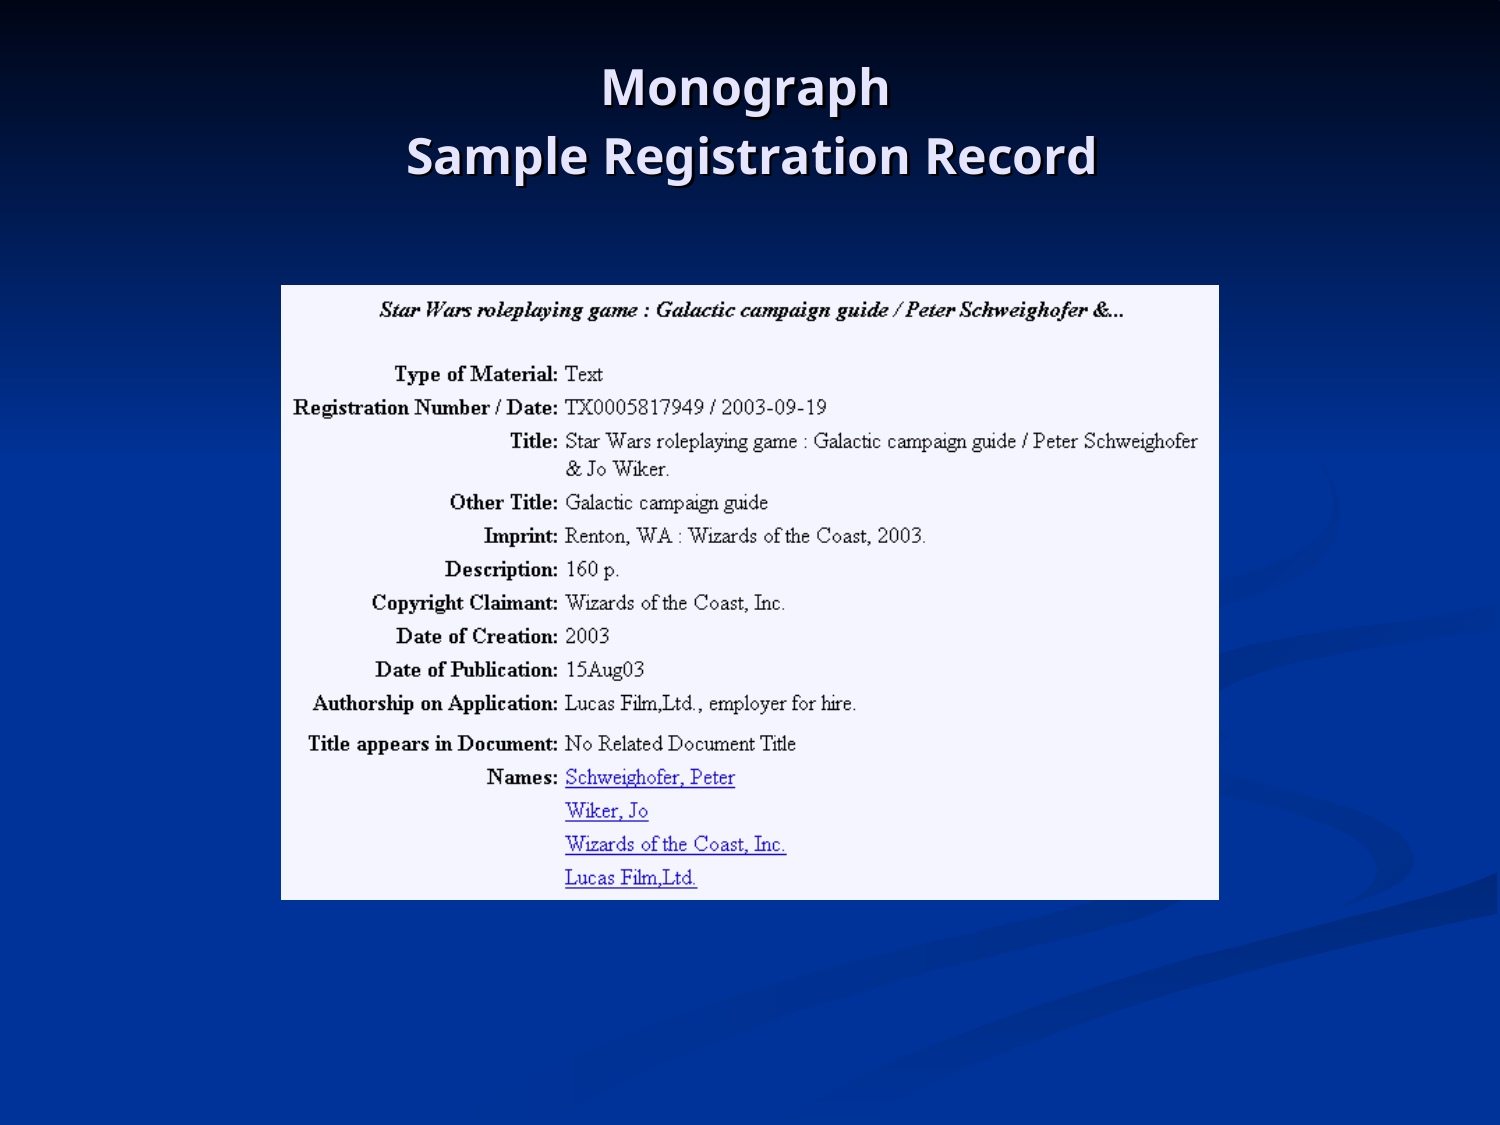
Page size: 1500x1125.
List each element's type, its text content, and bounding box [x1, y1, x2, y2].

title Monograph Sample Registration Record [160, 52, 1345, 189]
picture [281, 285, 1219, 901]
